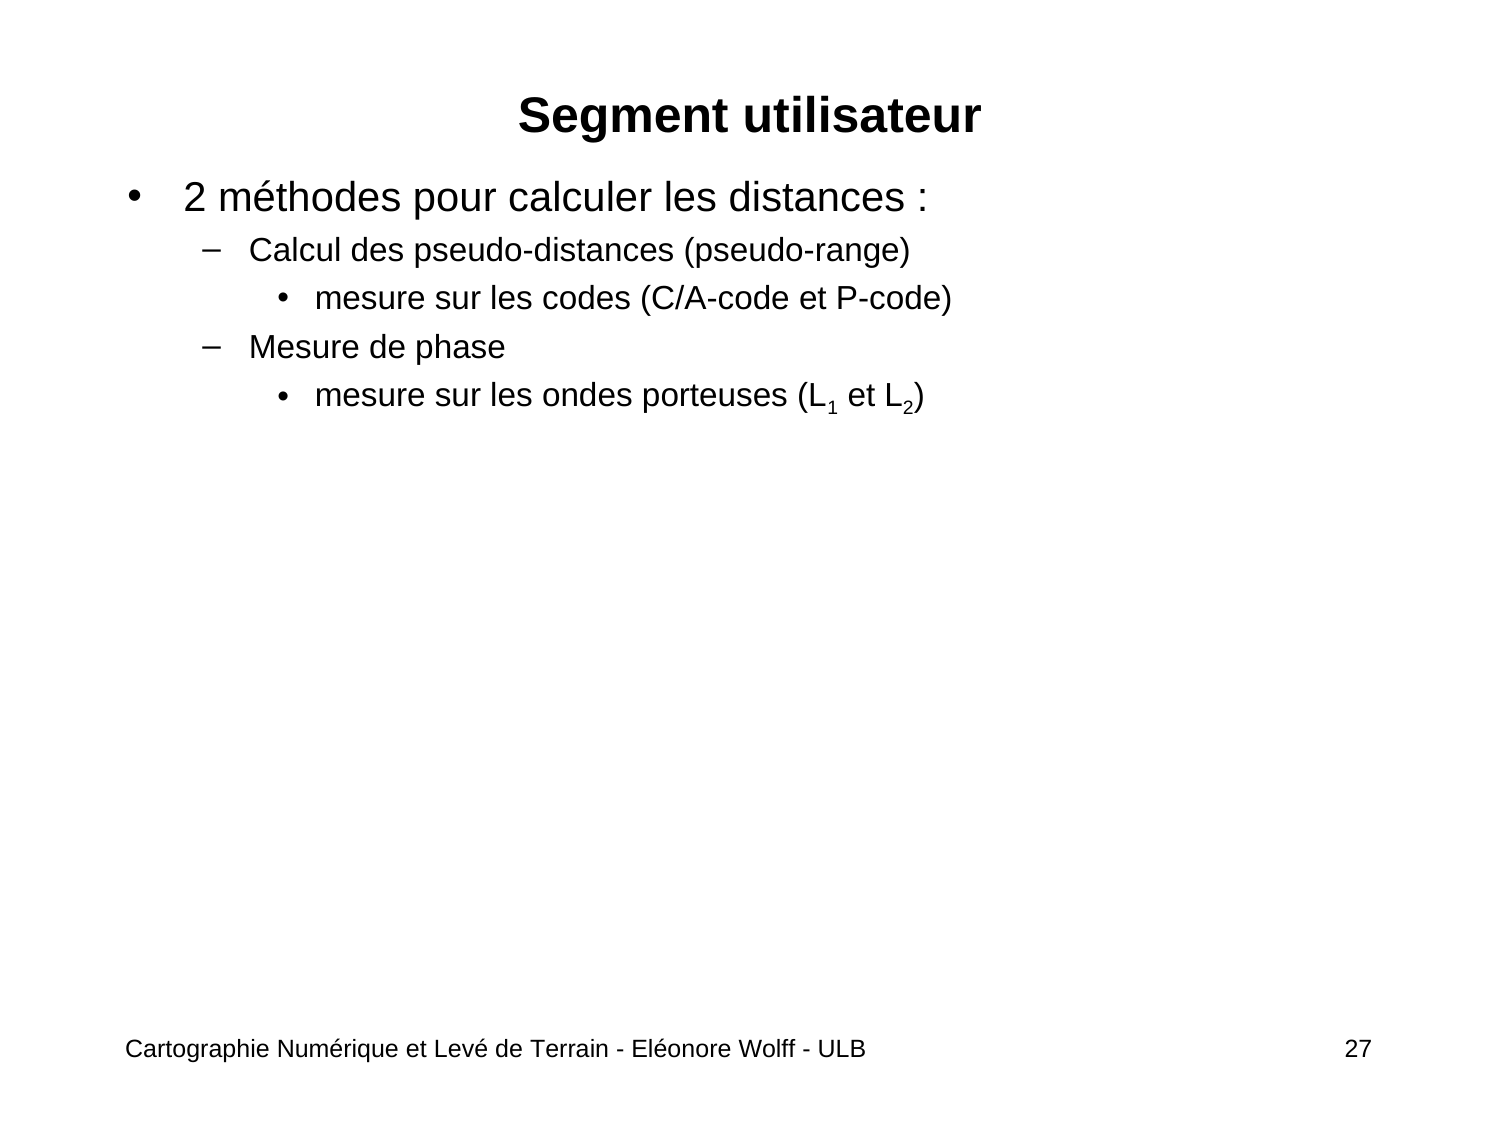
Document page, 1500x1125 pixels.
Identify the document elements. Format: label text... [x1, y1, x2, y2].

title Segment utilisateur [112, 68, 1388, 157]
text_box Cartographie Numérique et Levé de Terrain - Eléonore Wolff - ULB [110, 1024, 1271, 1100]
list 2 méthodes pour calculer les distances : Calcul des pseudo-distances (pseudo-range)‏ mesure sur les codes (C/A-code et P-code)‏ Mesure de phase mesure sur les ondes porteuses (L1 et L2)‏ [112, 162, 1388, 1013]
text_box <number> [1279, 1024, 1388, 1100]
